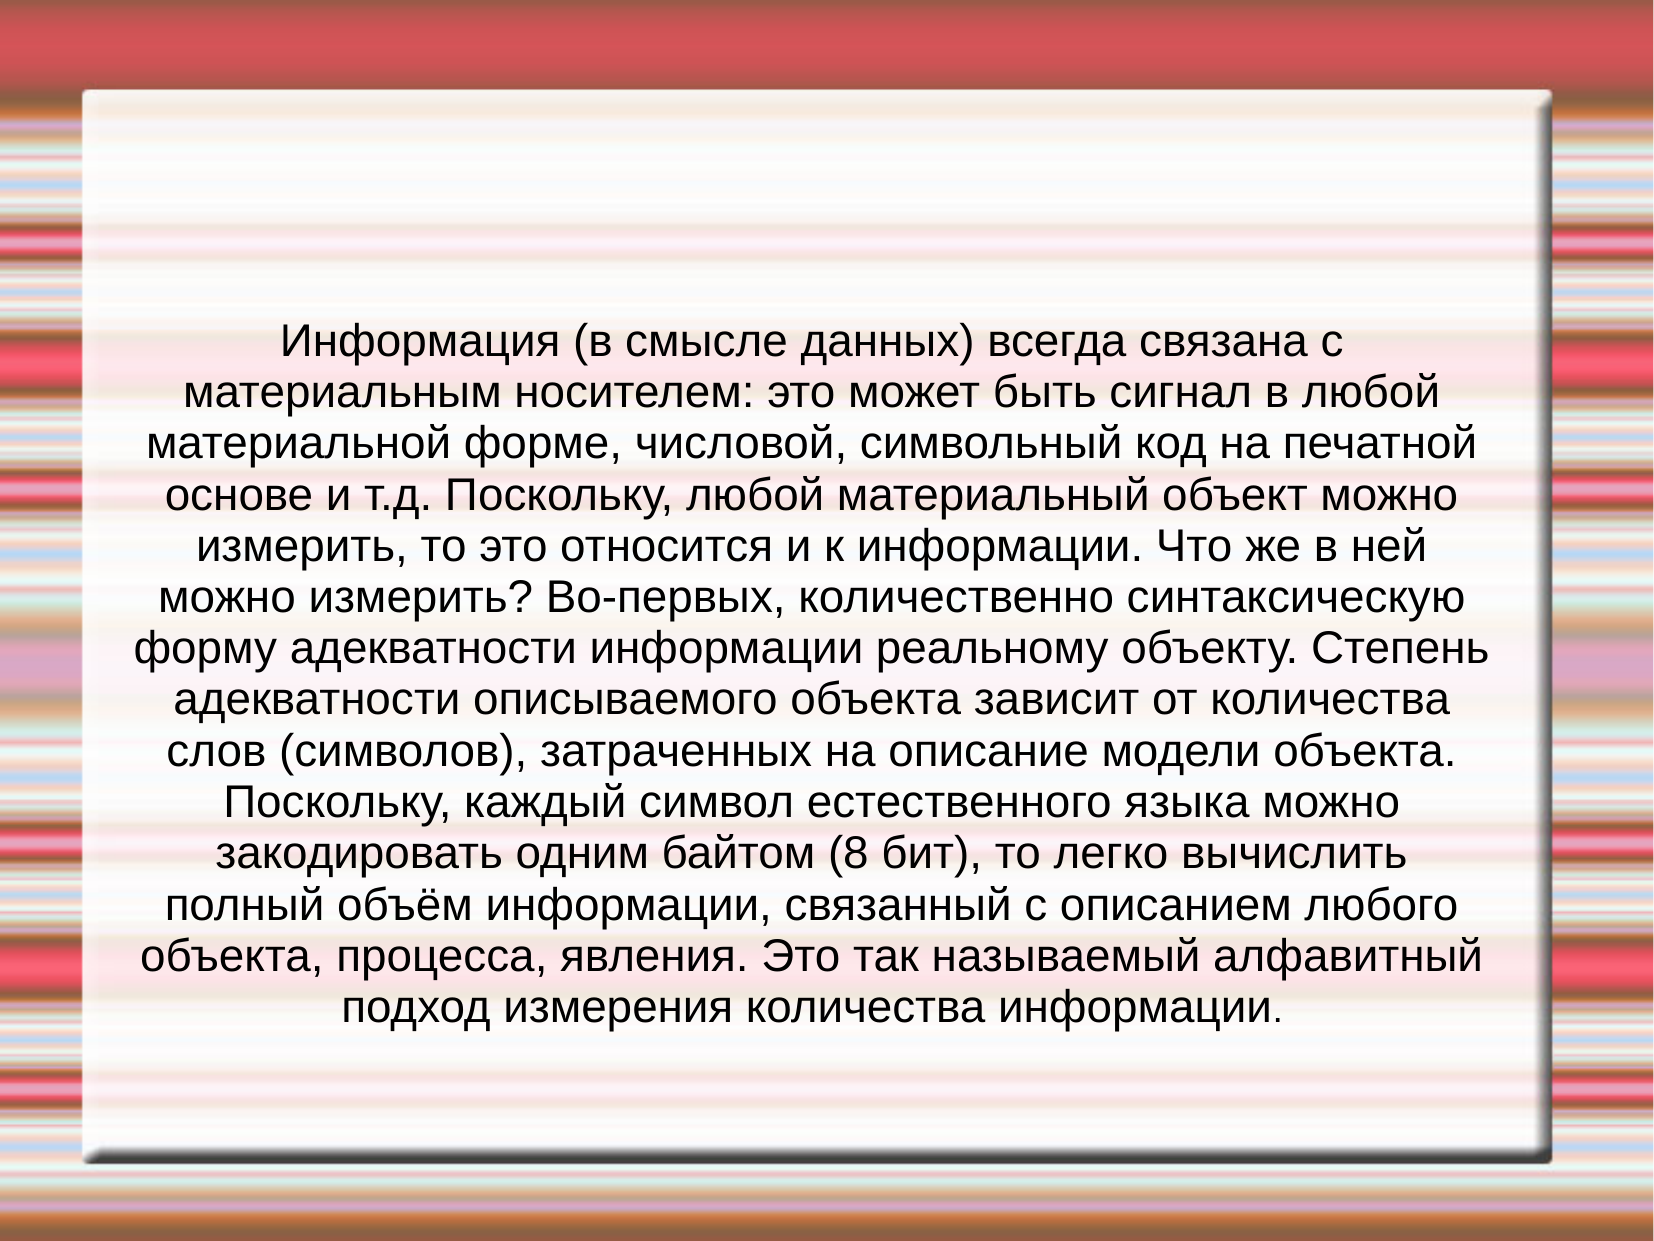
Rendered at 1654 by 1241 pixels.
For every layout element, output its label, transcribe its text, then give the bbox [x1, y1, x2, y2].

picture [0, 0, 1654, 1241]
text_box Информация (в смысле данных) всегда связана с материальным носителем: это может быть сигнал в любой материальной форме, числовой, символьный код на печатной основе и т.д. Поскольку, любой материальный объект можно измерить, то это относится и к информации. Что же в ней можно измерить? Во-первых, количественно синтаксическую форму адекватности информации реальному объекту. Степень адекватности описываемого объекта зависит от количества слов (символов), затраченных на описание модели объекта. Поскольку, каждый символ естественного языка можно закодировать одним байтом (8 бит), то легко вычислить полный объём информации, связанный с описанием любого объекта, процесса, явления. Это так называемый алфавитный подход измерения количества информации. [118, 307, 1506, 1037]
